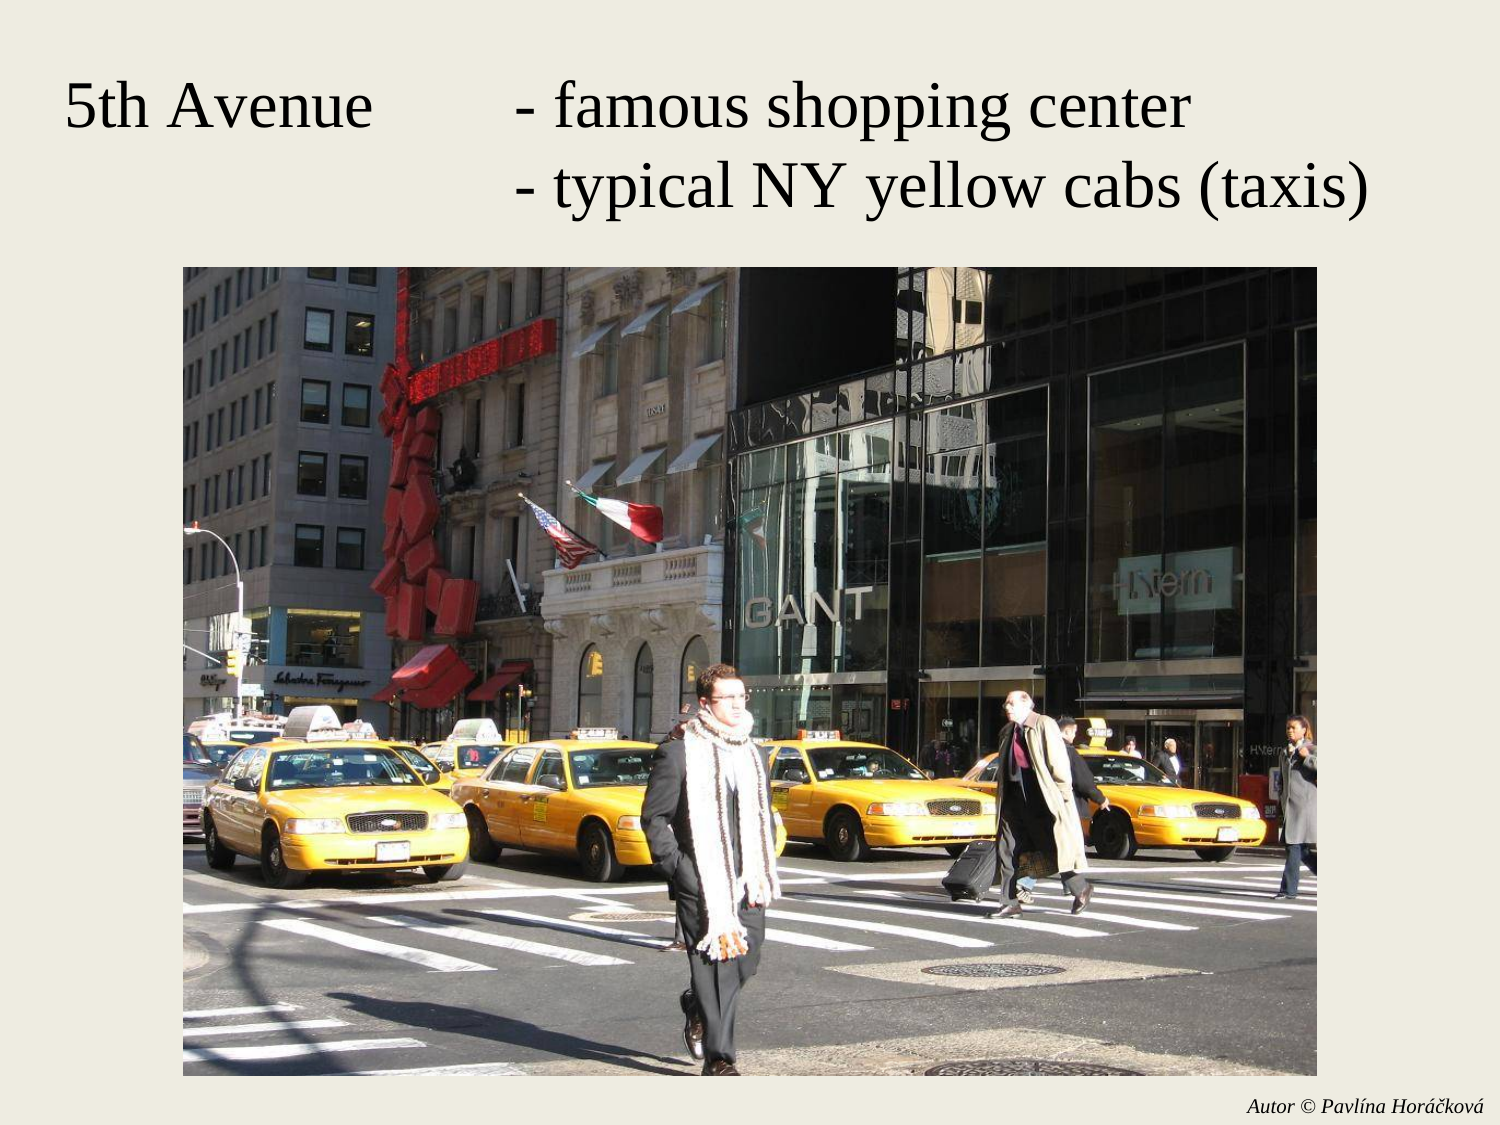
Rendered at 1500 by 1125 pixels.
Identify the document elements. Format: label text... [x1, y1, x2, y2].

text_box Autor © Pavlína Horáčková [1232, 1084, 1500, 1125]
picture [183, 267, 1317, 1076]
text_box 5th Avenue - famous shopping center - typical NY yellow cabs (taxis) [49, 53, 1386, 229]
